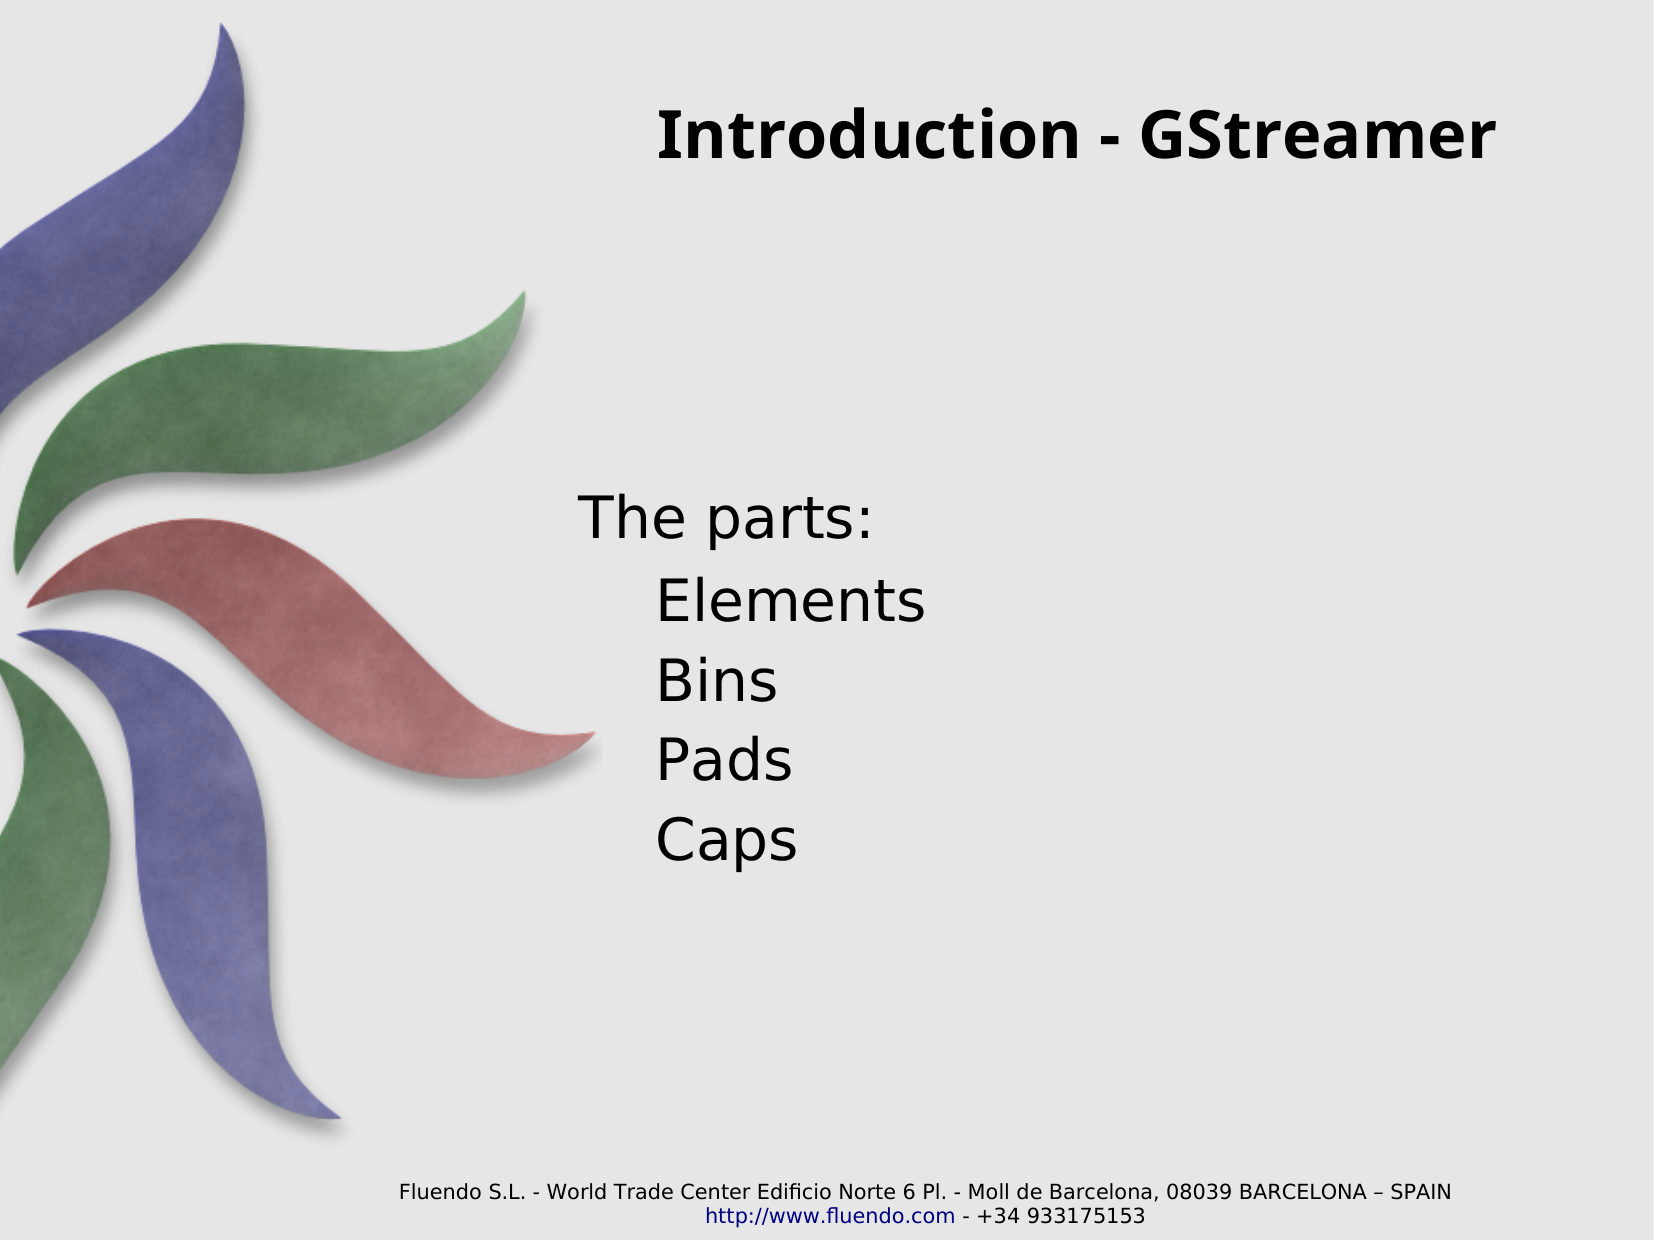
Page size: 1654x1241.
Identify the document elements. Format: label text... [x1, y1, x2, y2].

title Introduction - GStreamer [561, 59, 1595, 207]
picture [0, 1, 602, 1241]
list The parts: Elements Bins Pads Caps [561, 236, 1595, 1123]
picture [597, 1189, 602, 1198]
